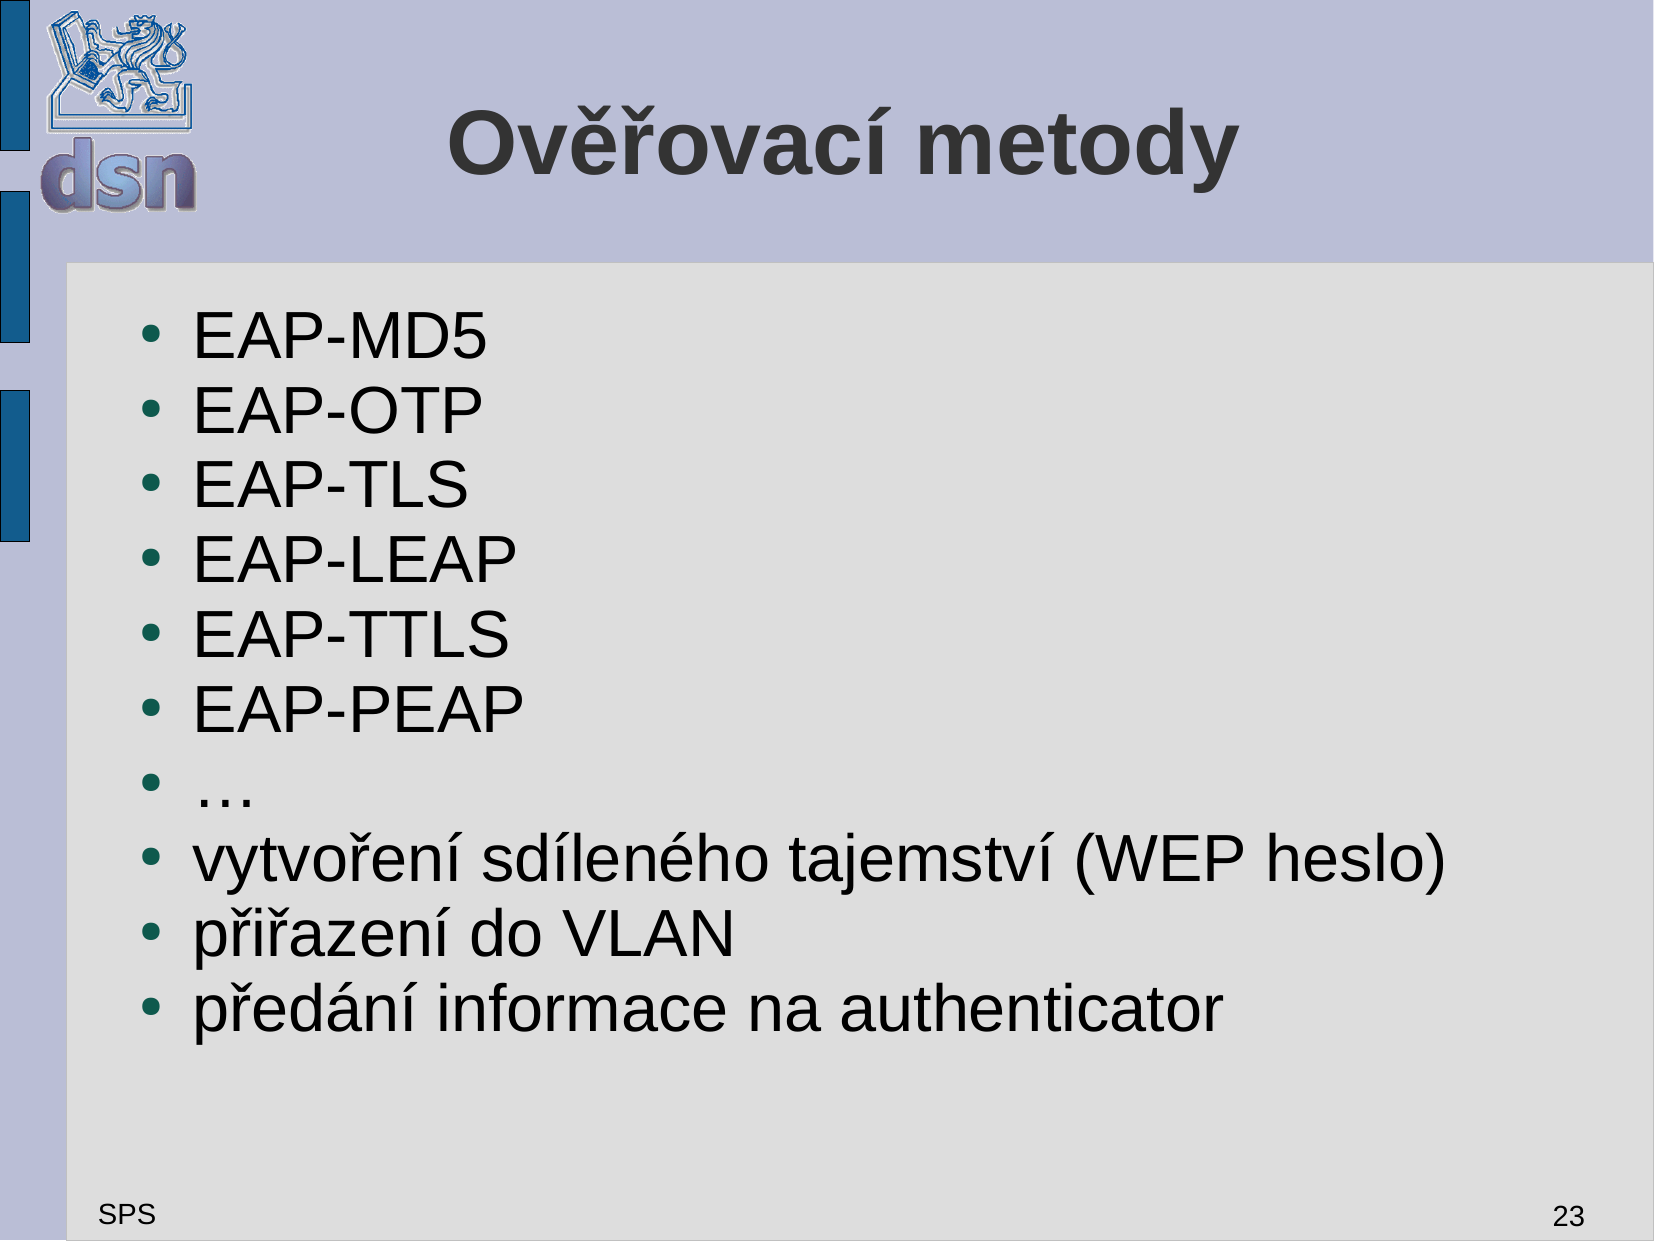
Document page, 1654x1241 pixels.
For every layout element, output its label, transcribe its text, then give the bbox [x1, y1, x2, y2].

picture [10, 10, 223, 230]
list EAP-MD5 EAP-OTP EAP-TLS EAP-LEAP EAP-TTLS EAP-PEAP … vytvoření sdíleného tajemství (WEP heslo) přiřazení do VLAN předání informace na authenticator [121, 297, 1534, 1126]
title Ověřovací metody [210, 39, 1478, 247]
